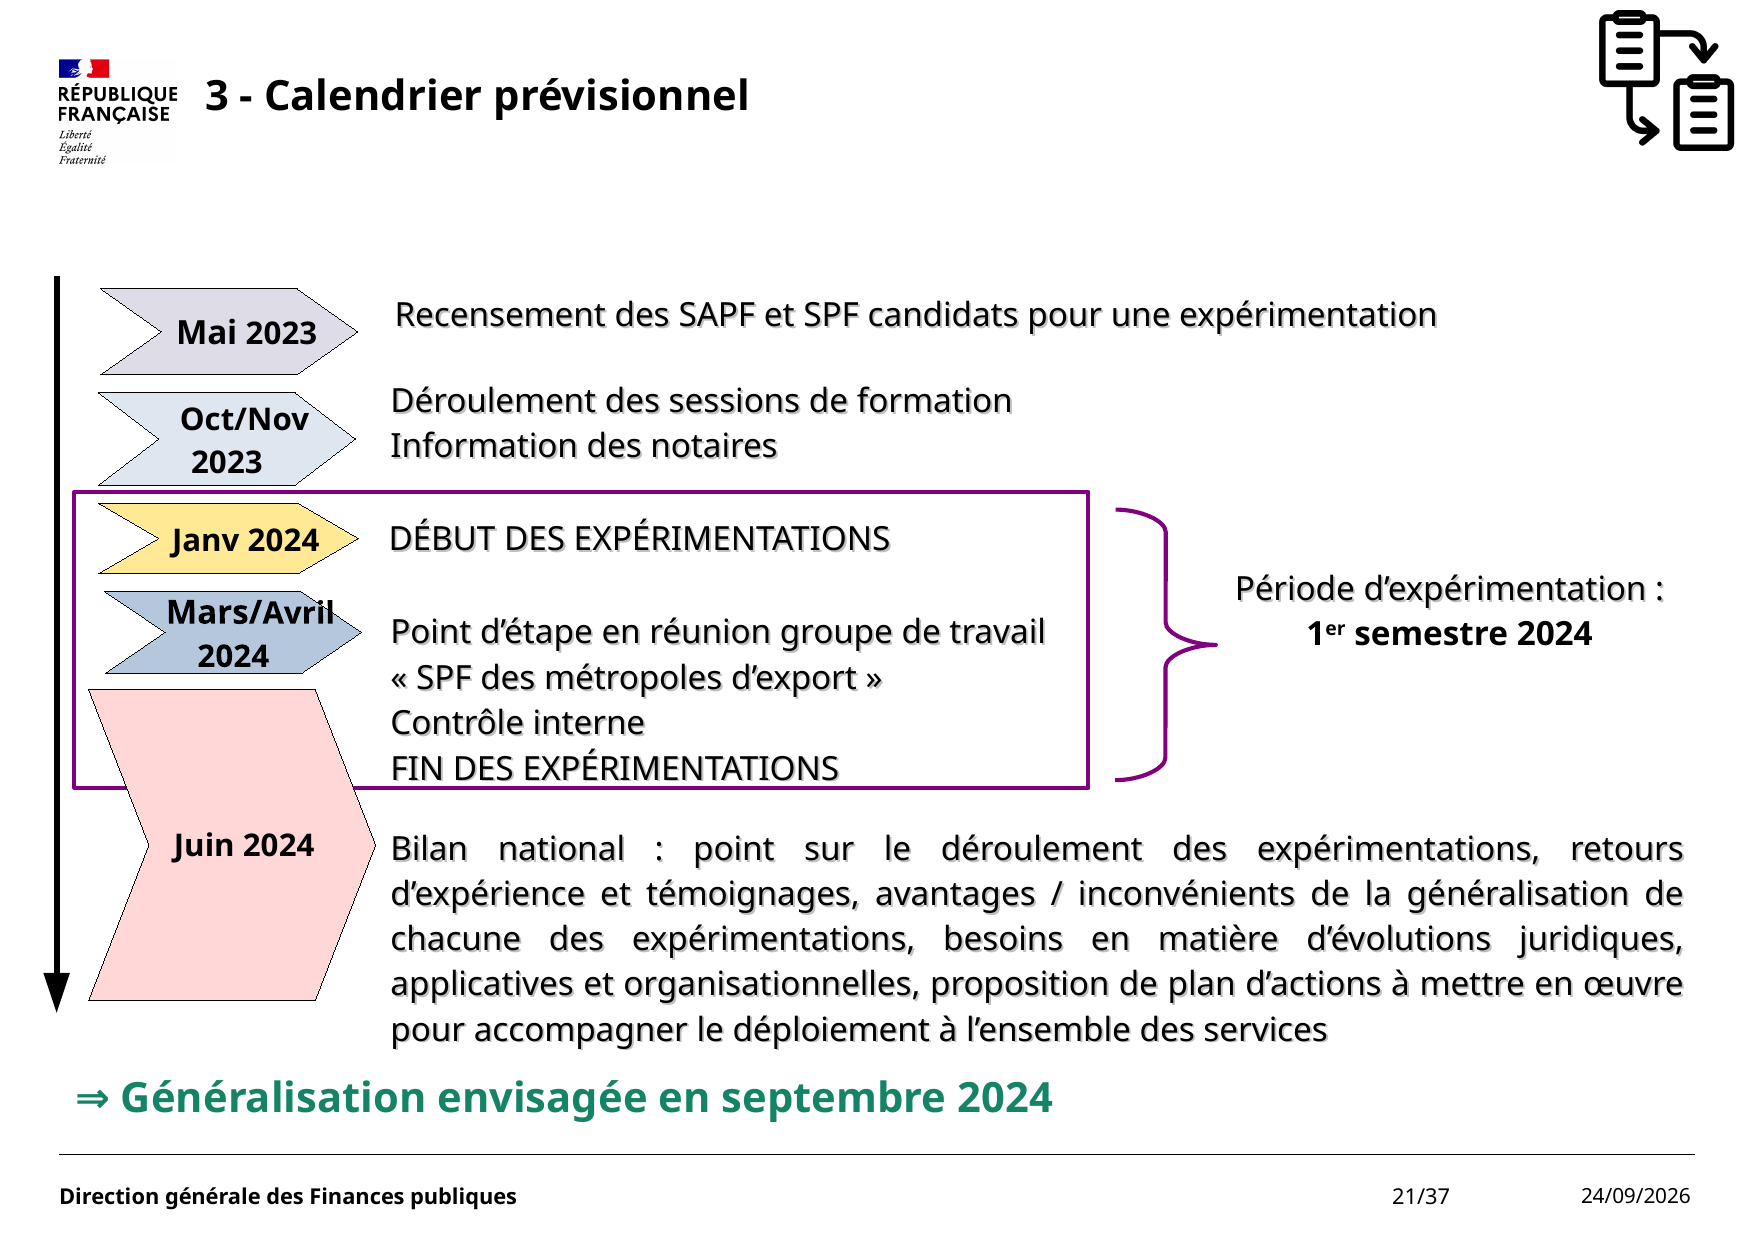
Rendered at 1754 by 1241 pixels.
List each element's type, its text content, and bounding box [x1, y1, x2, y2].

text_box ⇒ Généralisation envisagée en septembre 2024 [60, 1060, 1416, 1127]
text_box [1029, 698, 1089, 788]
text_box Recensement des SAPF et SPF candidats pour une expérimentation [379, 283, 1591, 352]
text_box [74, 491, 1089, 788]
text_box Déroulement des sessions de formation Information des notaires [375, 369, 1059, 466]
text_box Bilan national : point sur le déroulement des expérimentations, retours d’expérience et témoignages, avantages / inconvénients de la généralisation de chacune des expérimentations, besoins en matière d’évolutions juridiques, applicatives et organisationnelles, proposition de plan d’actions à mettre en œuvre pour accompagner le déploiement à l’ensemble des services [375, 817, 1701, 1035]
text_box Période d’expérimentation : 1er semestre 2024 [1198, 557, 1701, 654]
text_box Mars/Avril 2024 [104, 591, 362, 674]
text_box Juin 2024 [88, 689, 375, 1001]
text_box Point d’étape en réunion groupe de travail « SPF des métropoles d’export » [375, 601, 1089, 698]
text_box Contrôle interne FIN DES EXPÉRIMENTATIONS [375, 691, 1029, 788]
text_box DÉBUT DES EXPÉRIMENTATIONS [373, 508, 988, 574]
text_box 3 - Calendrier prévisionnel [190, 58, 1717, 175]
text_box Janv 2024 [98, 503, 359, 574]
text_box Oct/Nov 2023 [98, 392, 356, 486]
picture [59, 59, 178, 164]
text_box Mai 2023 [100, 288, 358, 375]
picture [1596, 10, 1737, 151]
